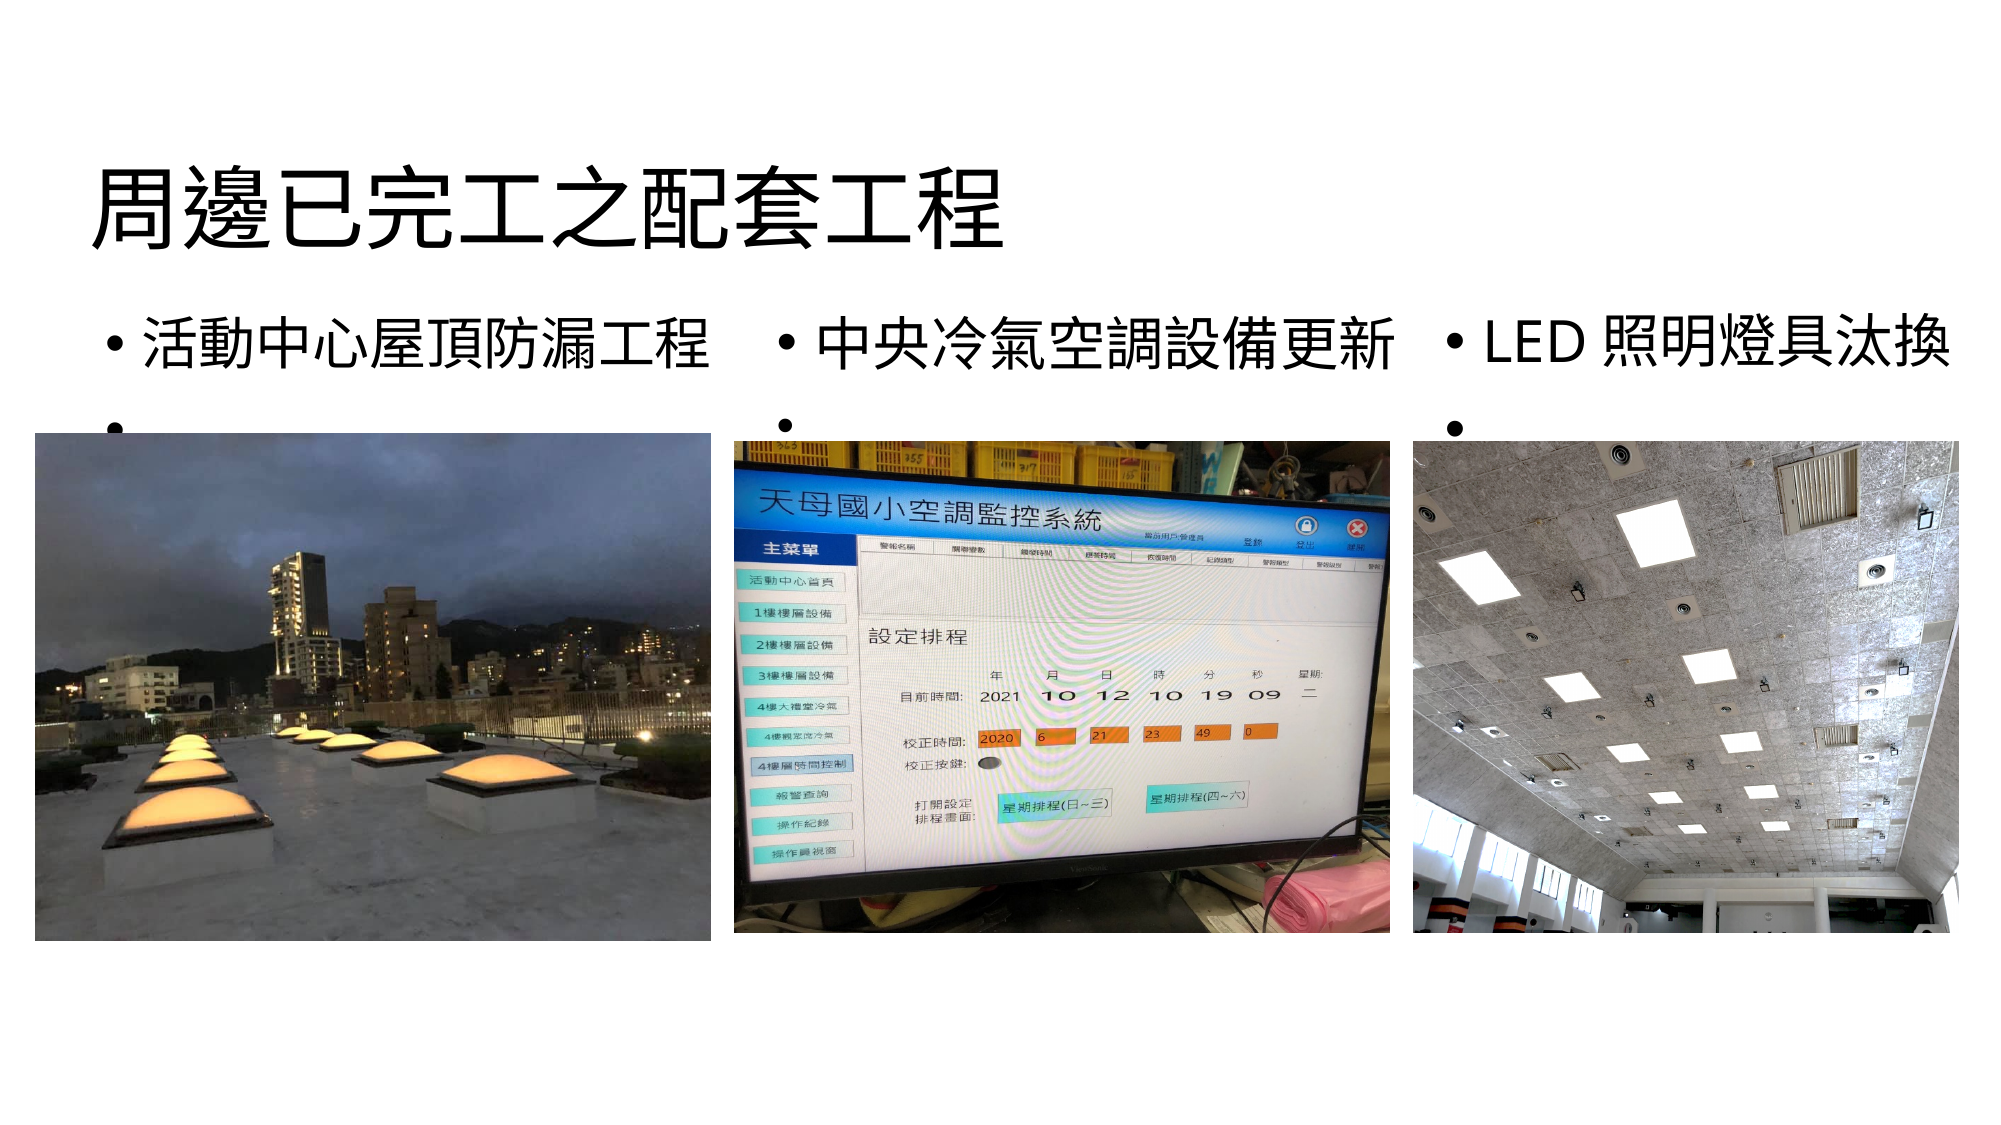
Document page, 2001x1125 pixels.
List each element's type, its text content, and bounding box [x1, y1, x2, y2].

text_box LED照明燈具汰換 [1429, 304, 2000, 389]
list 活動中心屋頂防漏工程 [90, 307, 748, 385]
picture [35, 433, 711, 941]
title 周邊已完工之配套工程 [74, 103, 1800, 322]
text_box 中央冷氣空調設備更新 [761, 312, 1416, 434]
picture [734, 441, 1390, 933]
picture [1413, 441, 1959, 933]
